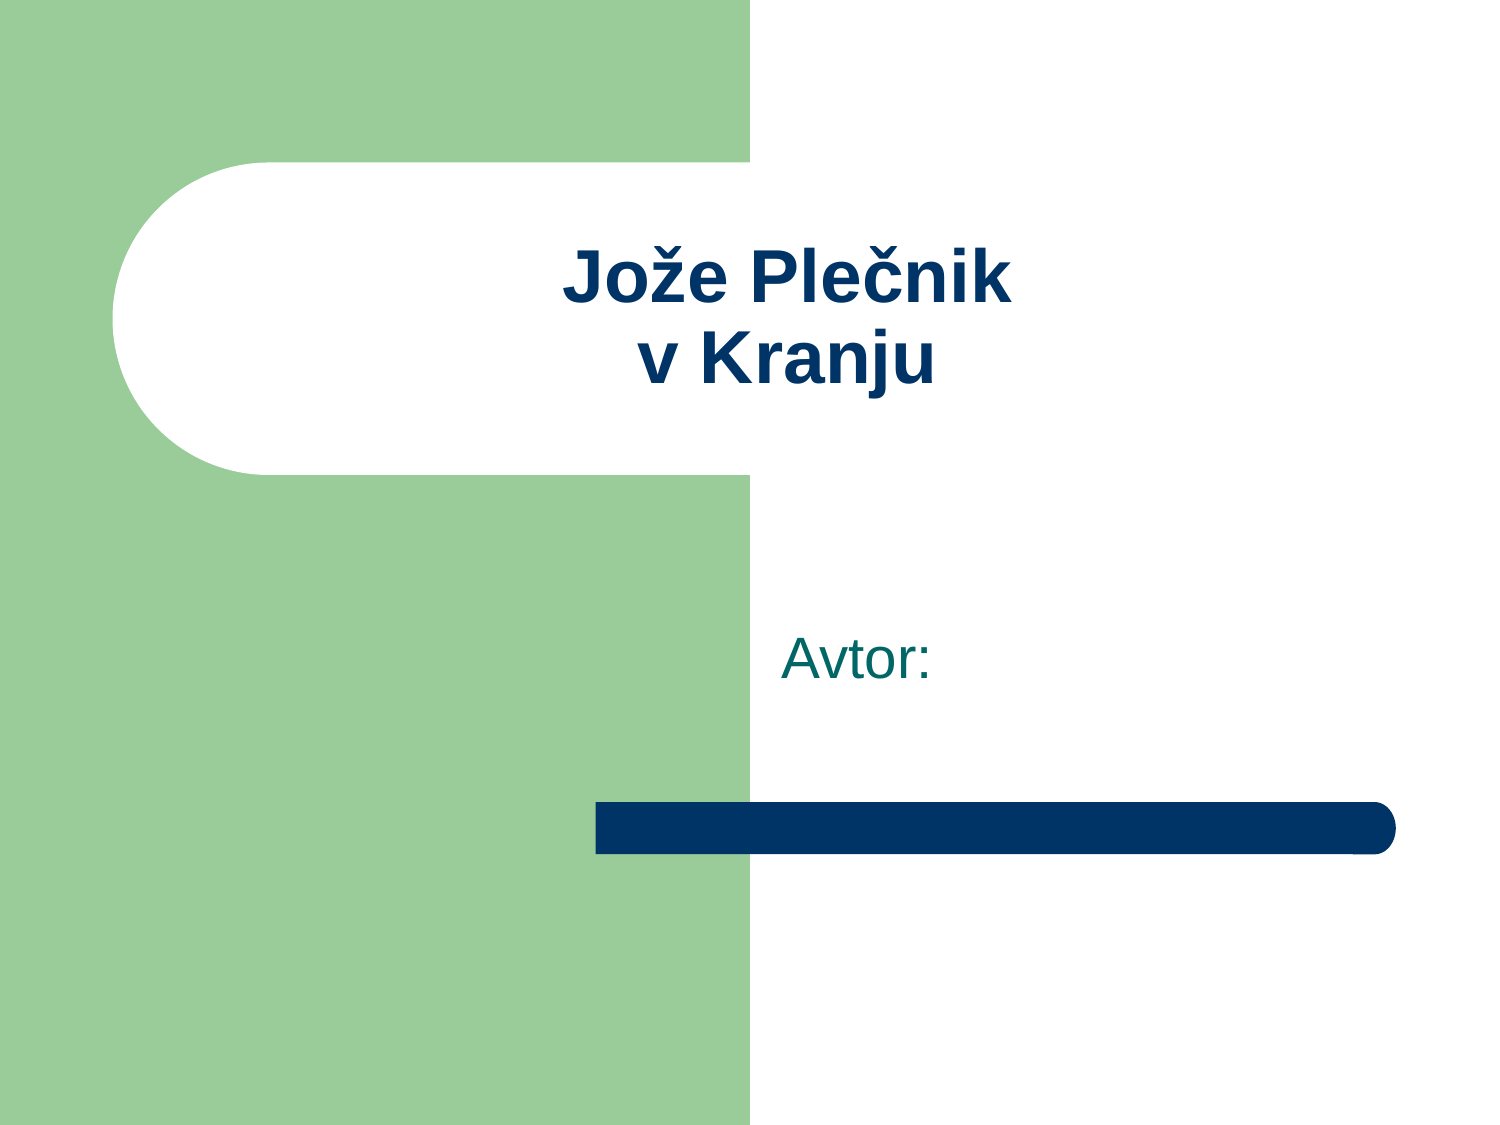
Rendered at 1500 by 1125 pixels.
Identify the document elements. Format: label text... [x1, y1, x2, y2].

title Jože Plečnik v Kranju [112, 162, 1463, 475]
subtitle Avtor: [766, 480, 1425, 780]
